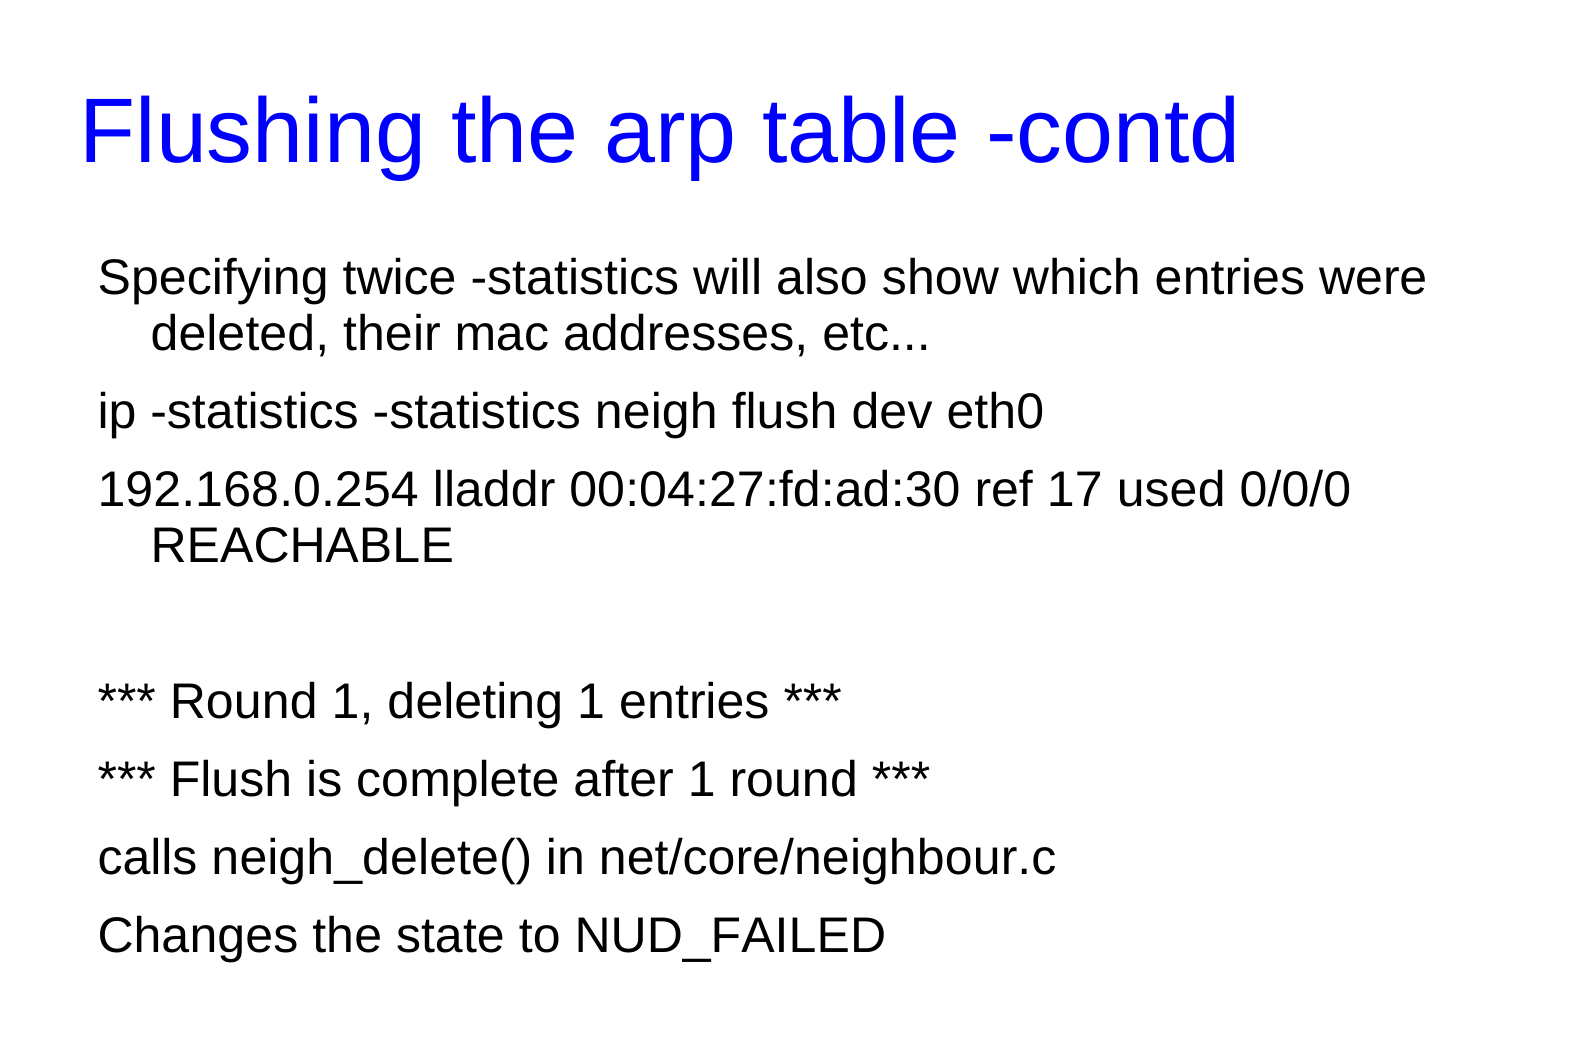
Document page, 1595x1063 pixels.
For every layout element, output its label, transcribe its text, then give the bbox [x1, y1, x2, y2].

list Specifying twice -statistics will also show which entries were deleted, their mac addresses, etc... ip -statistics -statistics neigh flush dev eth0 192.168.0.254 lladdr 00:04:27:fd:ad:30 ref 17 used 0/0/0 REACHABLE *** Round 1, deleting 1 entries *** *** Flush is complete after 1 round *** calls neigh_delete() in net/core/neighbour.c Changes the state to NUD_FAILED [79, 248, 1515, 1024]
title Flushing the arp table -contd [79, 49, 1515, 213]
